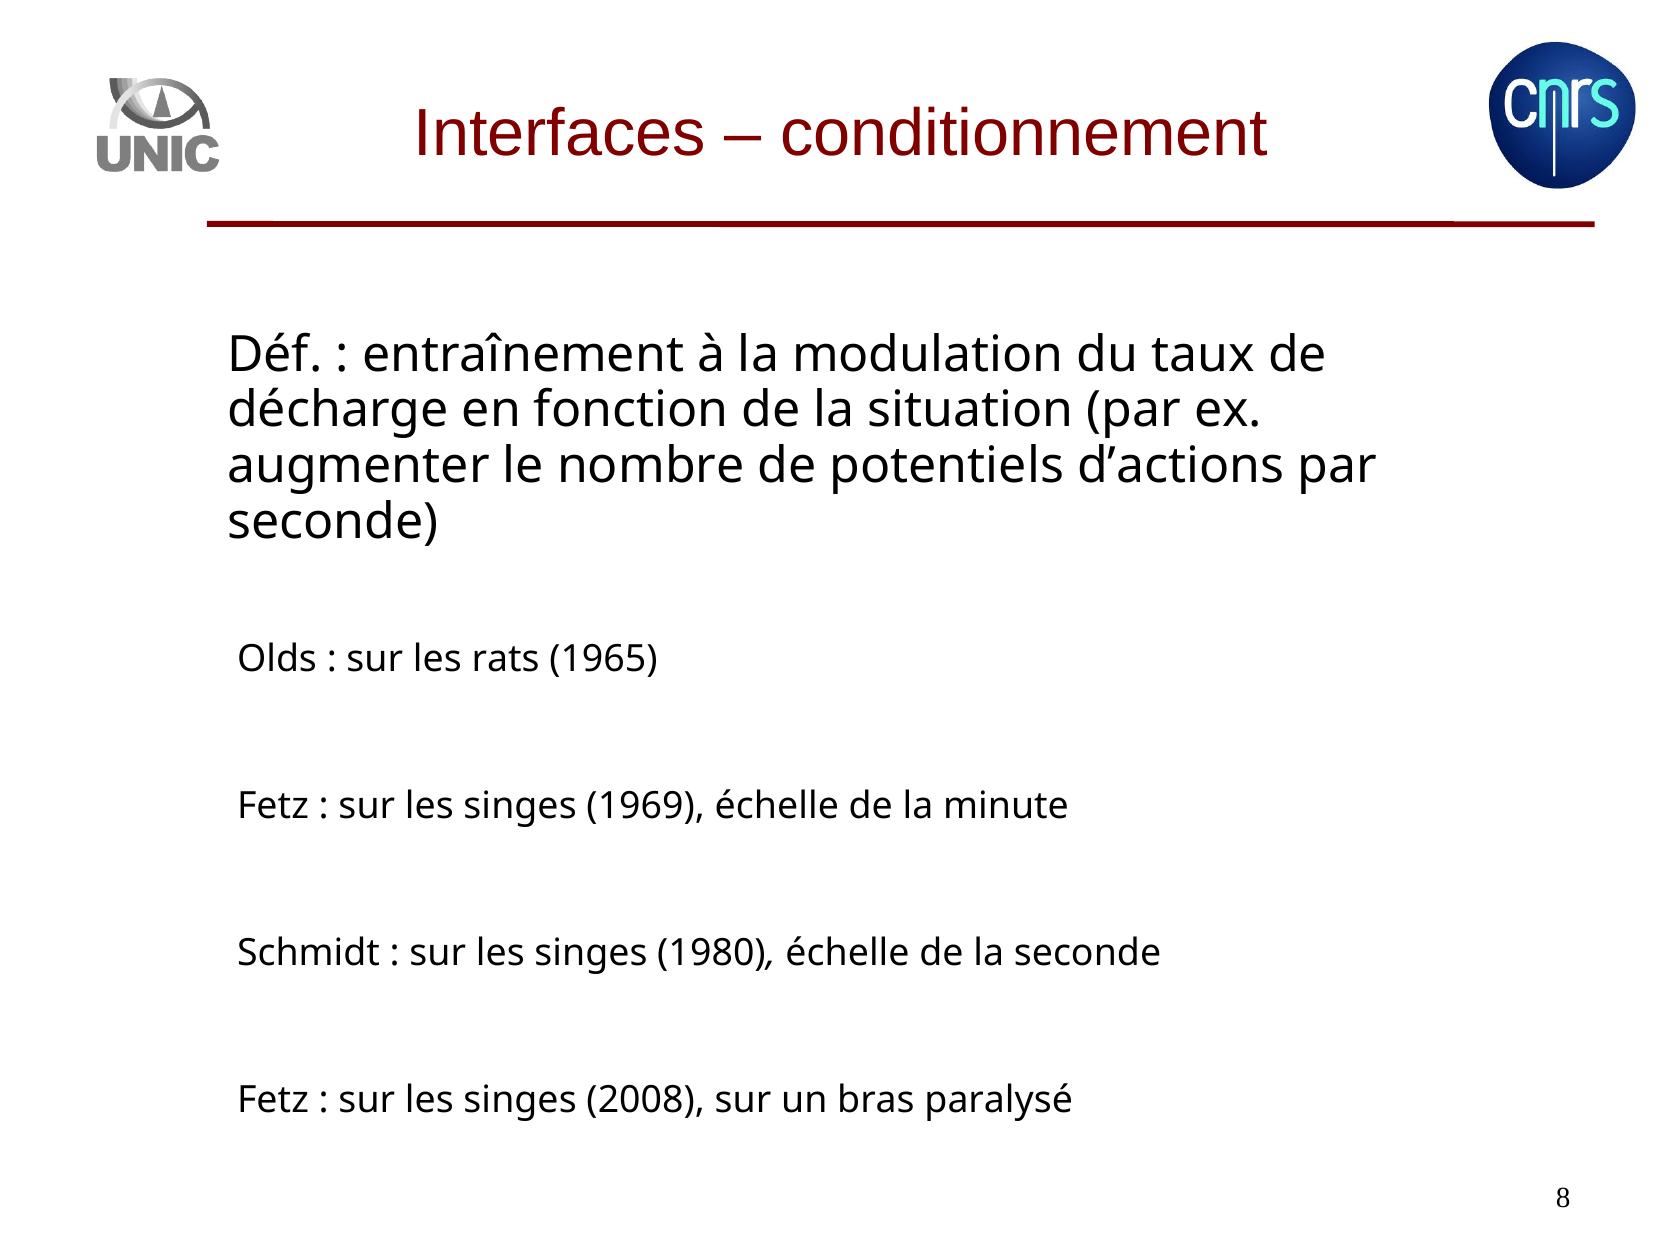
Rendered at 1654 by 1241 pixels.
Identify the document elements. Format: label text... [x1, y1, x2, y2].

text_box Interfaces – conditionnement [206, 88, 1477, 207]
picture [1488, 41, 1636, 189]
text_box <numéro> [1185, 1180, 1571, 1215]
picture [89, 65, 226, 187]
text_box Déf. : entraînement à la modulation du taux de décharge en fonction de la situation (par ex. augmenter le nombre de potentiels d’actions par seconde)‏ Olds : sur les rats (1965)‏ Fetz : sur les singes (1969), échelle de la minute Schmidt : sur les singes (1980), échelle de la seconde Fetz : sur les singes (2008), sur un bras paralysé [212, 318, 1536, 1128]
